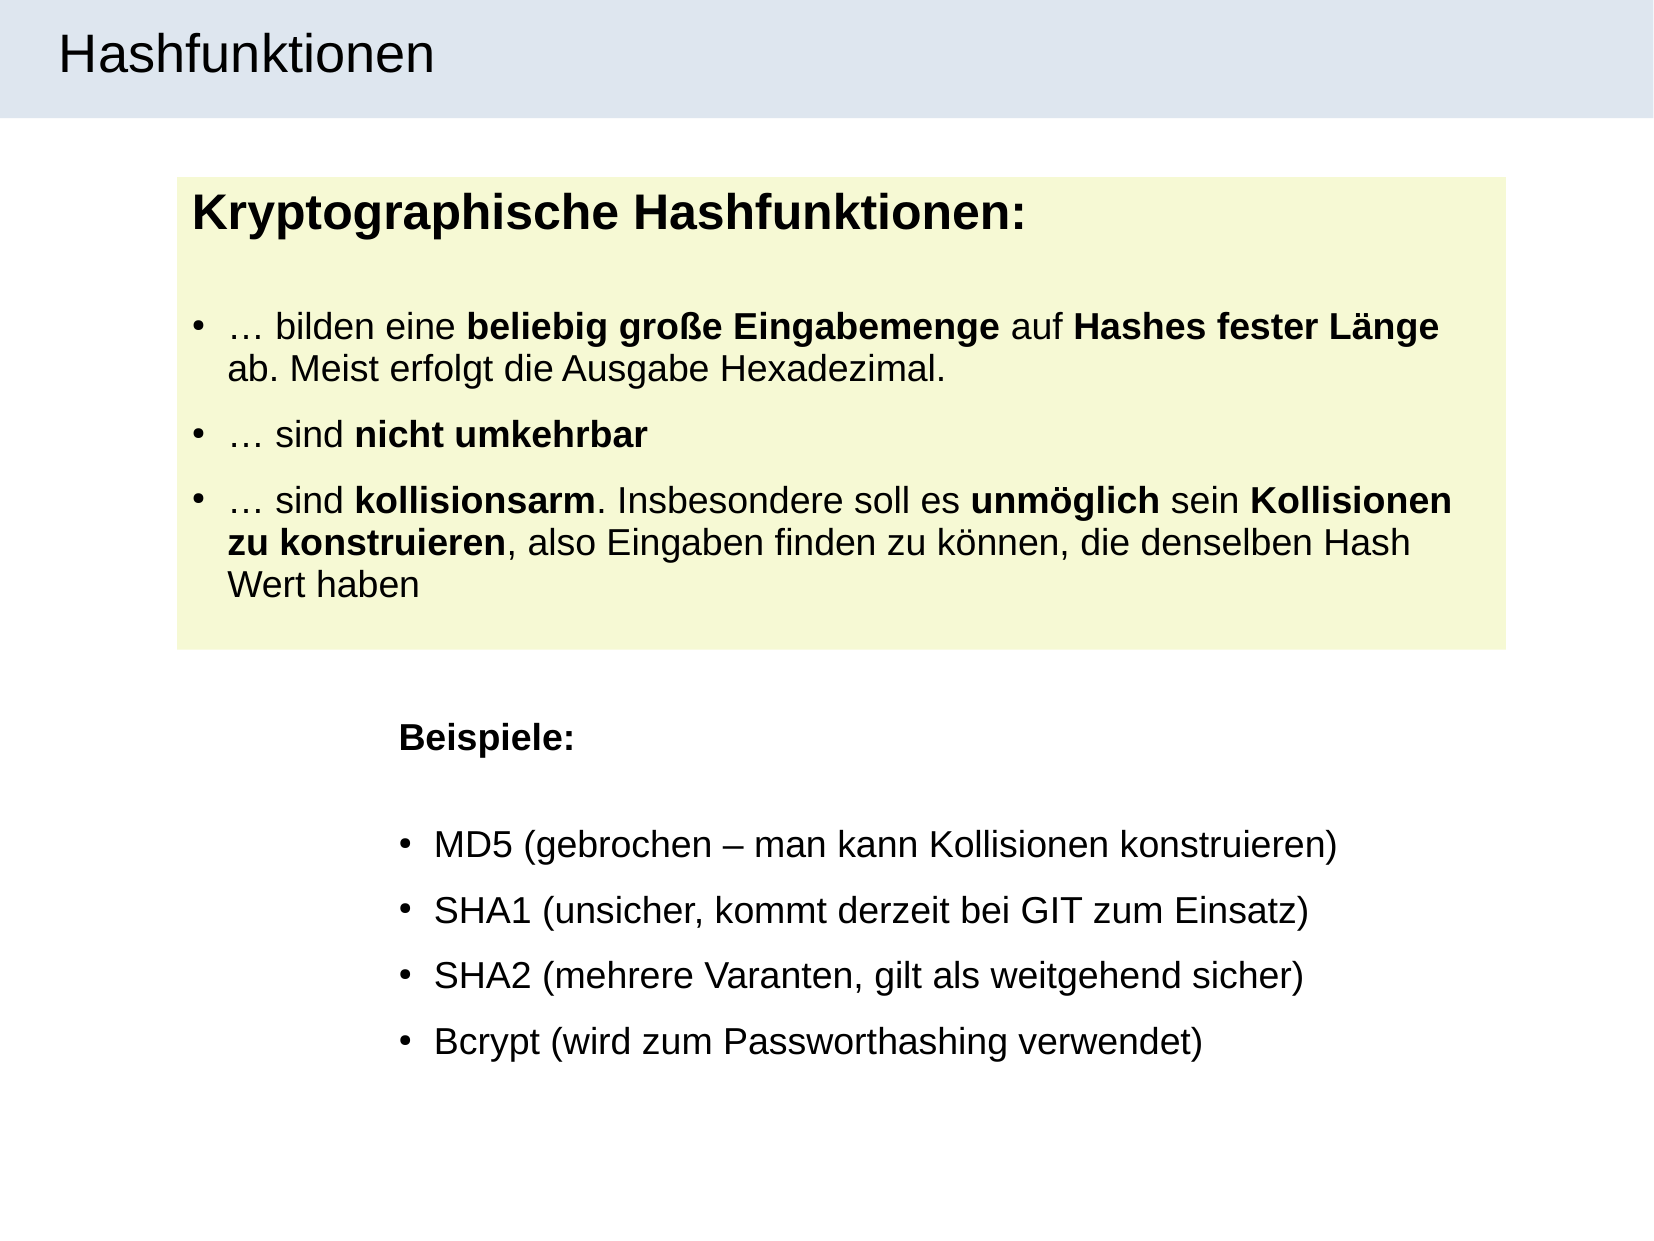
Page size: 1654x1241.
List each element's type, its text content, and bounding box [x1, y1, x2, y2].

text_box Kryptographische Hashfunktionen: … bilden eine beliebig große Eingabemenge auf Hashes fester Länge ab. Meist erfolgt die Ausgabe Hexadezimal. … sind nicht umkehrbar … sind kollisionsarm. Insbesondere soll es unmöglich sein Kollisionen zu konstruieren, also Eingaben finden zu können, die denselben Hash Wert haben [177, 177, 1506, 650]
title Hashfunktionen [59, 19, 1548, 89]
text_box Beispiele: MD5 (gebrochen – man kann Kollisionen konstruieren) SHA1 (unsicher, kommt derzeit bei GIT zum Einsatz) SHA2 (mehrere Varanten, gilt als weitgehend sicher) Bcrypt (wird zum Passworthashing verwendet) [383, 708, 1359, 1070]
